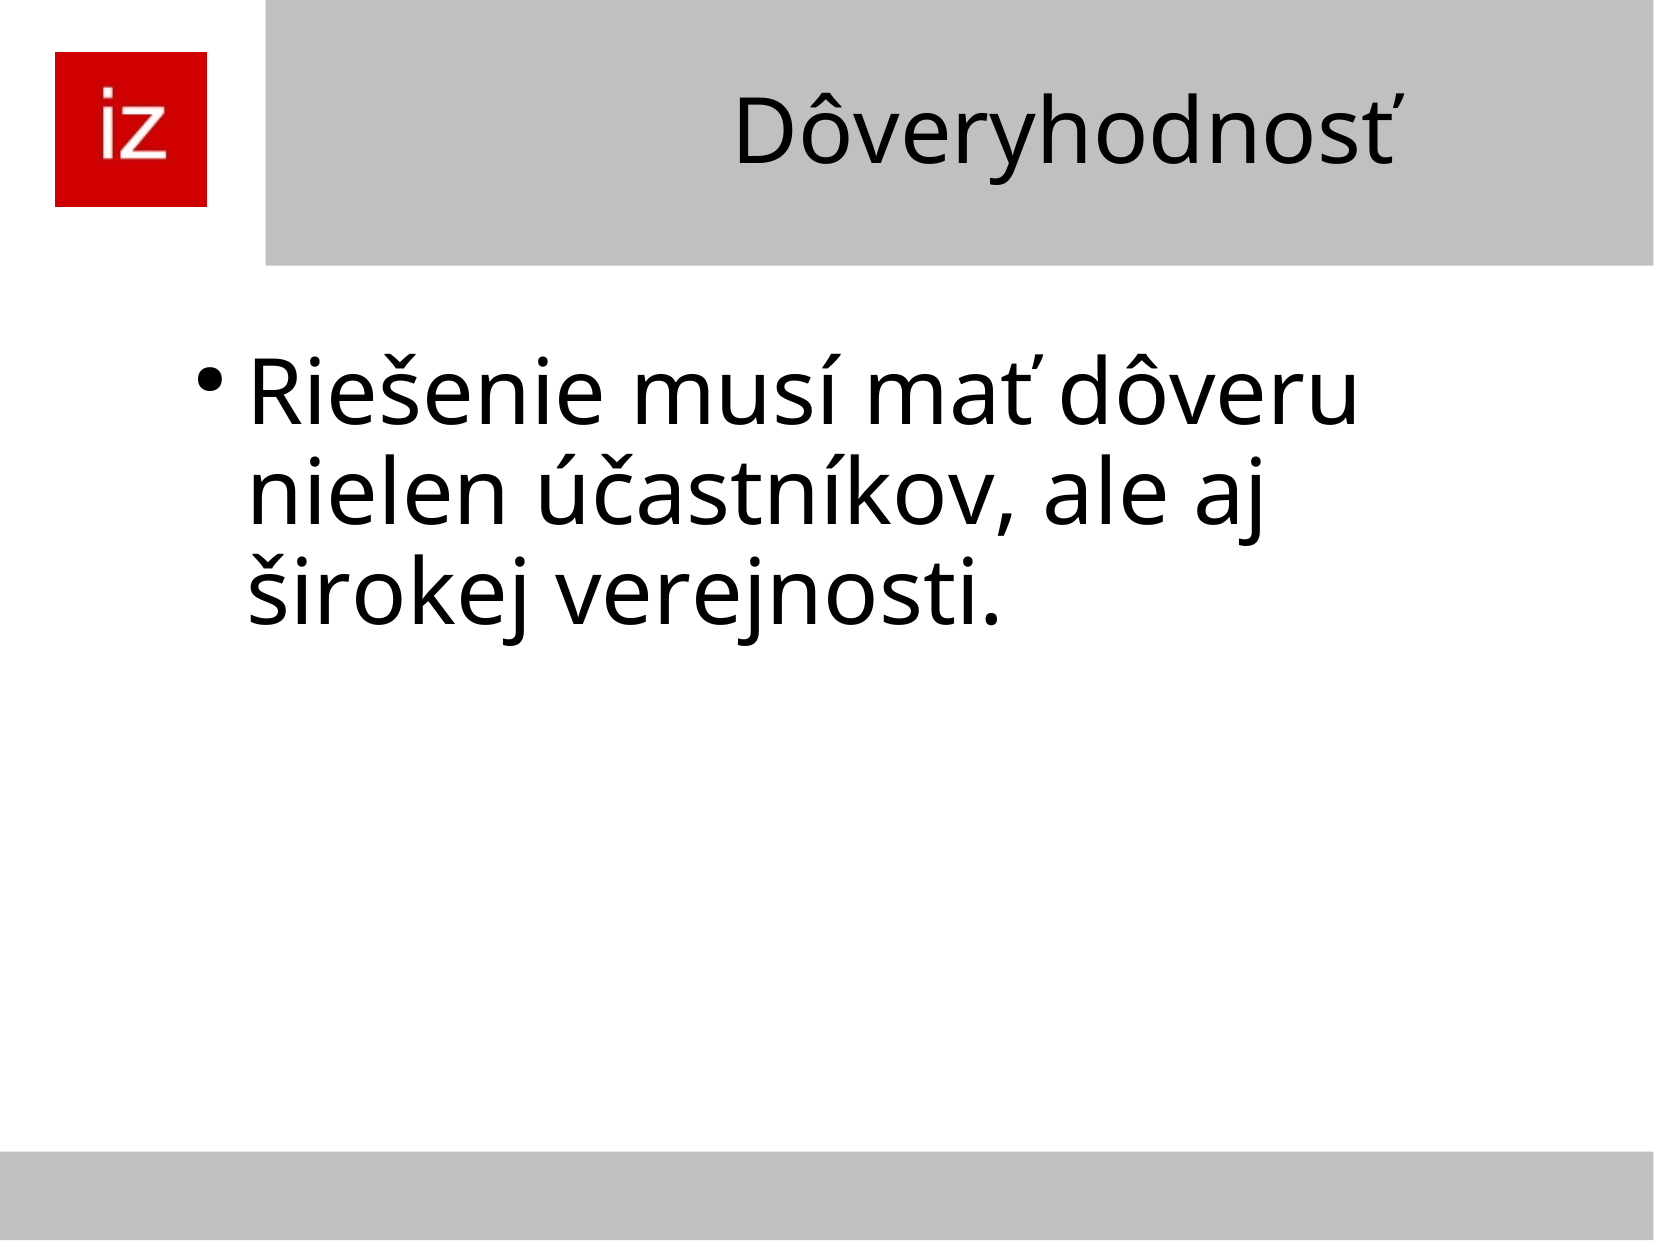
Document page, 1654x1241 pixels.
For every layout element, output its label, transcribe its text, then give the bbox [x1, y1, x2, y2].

title Dôveryhodnosť [561, 29, 1565, 237]
picture [55, 52, 207, 207]
list Riešenie musí mať dôveru nielen účastníkov, ale aj širokej verejnosti. [121, 344, 1533, 1126]
